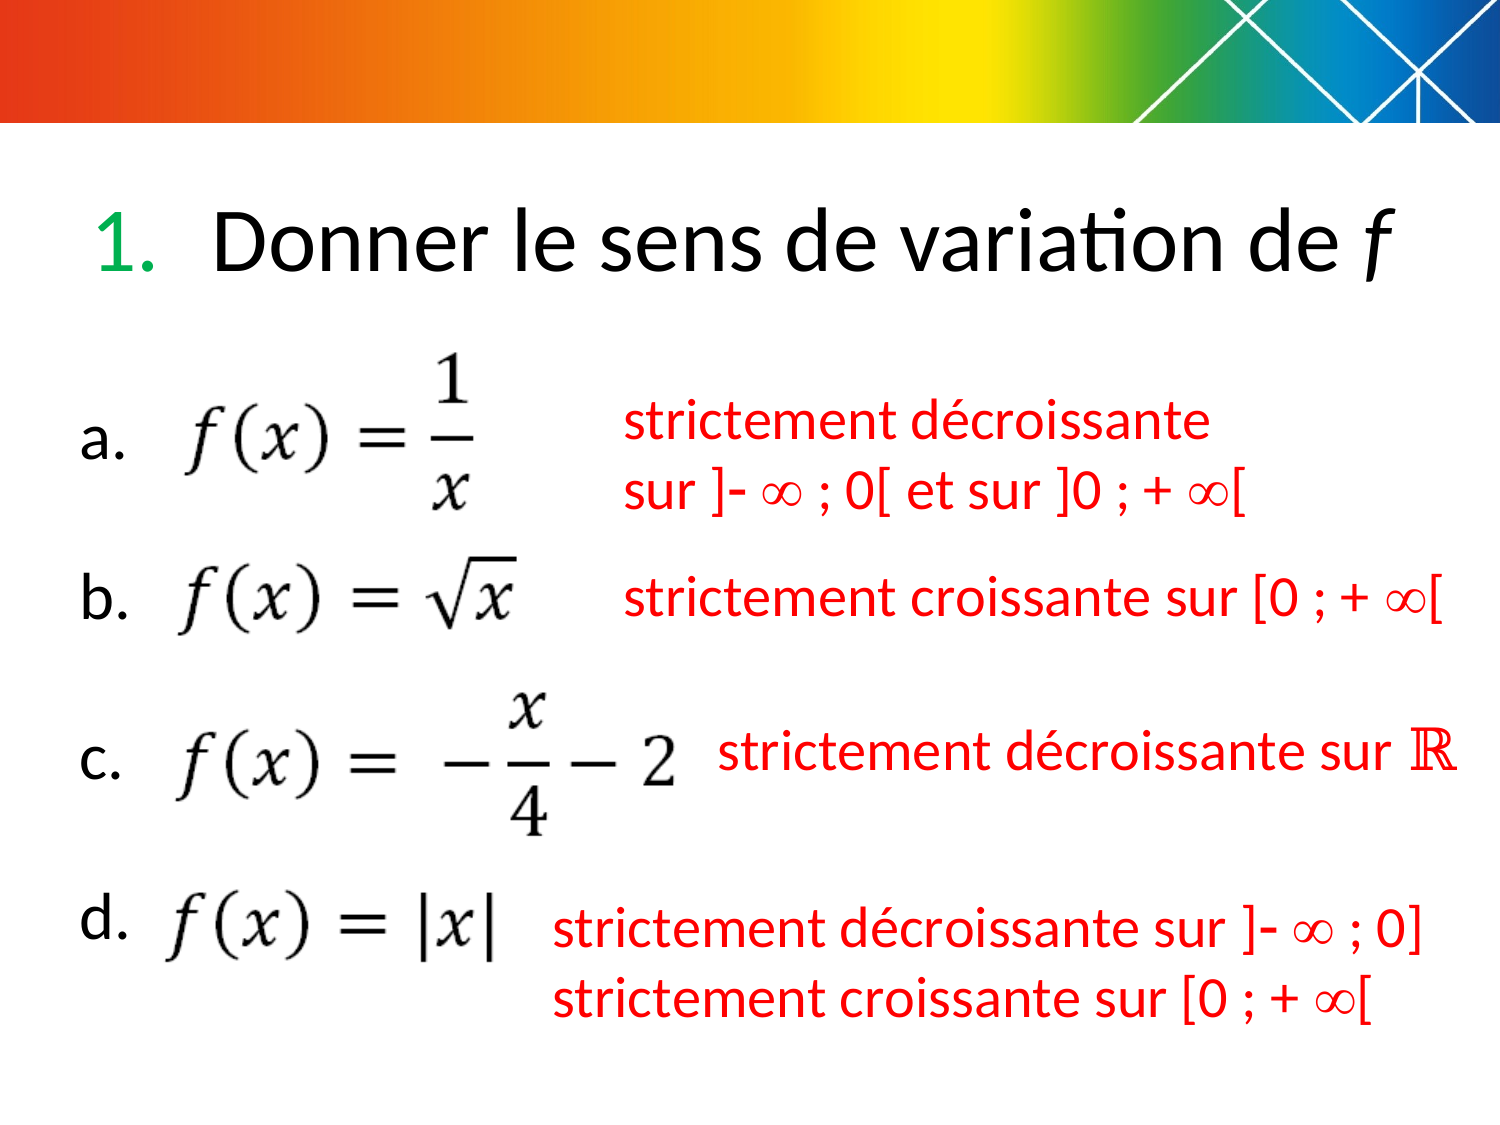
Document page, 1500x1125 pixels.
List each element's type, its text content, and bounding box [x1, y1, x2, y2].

picture [159, 674, 711, 844]
picture [171, 337, 497, 523]
picture [0, 0, 1359, 123]
picture [147, 538, 542, 650]
text_box a. b. c. d. [64, 385, 751, 1041]
text_box strictement croissante sur [0 ; + [ [608, 550, 1500, 637]
picture [1340, 0, 1500, 123]
text_box strictement décroissante sur ]  ; 0[ et sur ]0 ; + [ [608, 373, 1377, 529]
picture [147, 863, 520, 978]
text_box strictement décroissante sur ℝ [702, 704, 1500, 790]
text_box strictement décroissante sur ]  ; 0] strictement croissante sur [0 ; + [ [537, 881, 1500, 1037]
title Donner le sens de variation de f [75, 163, 1426, 305]
